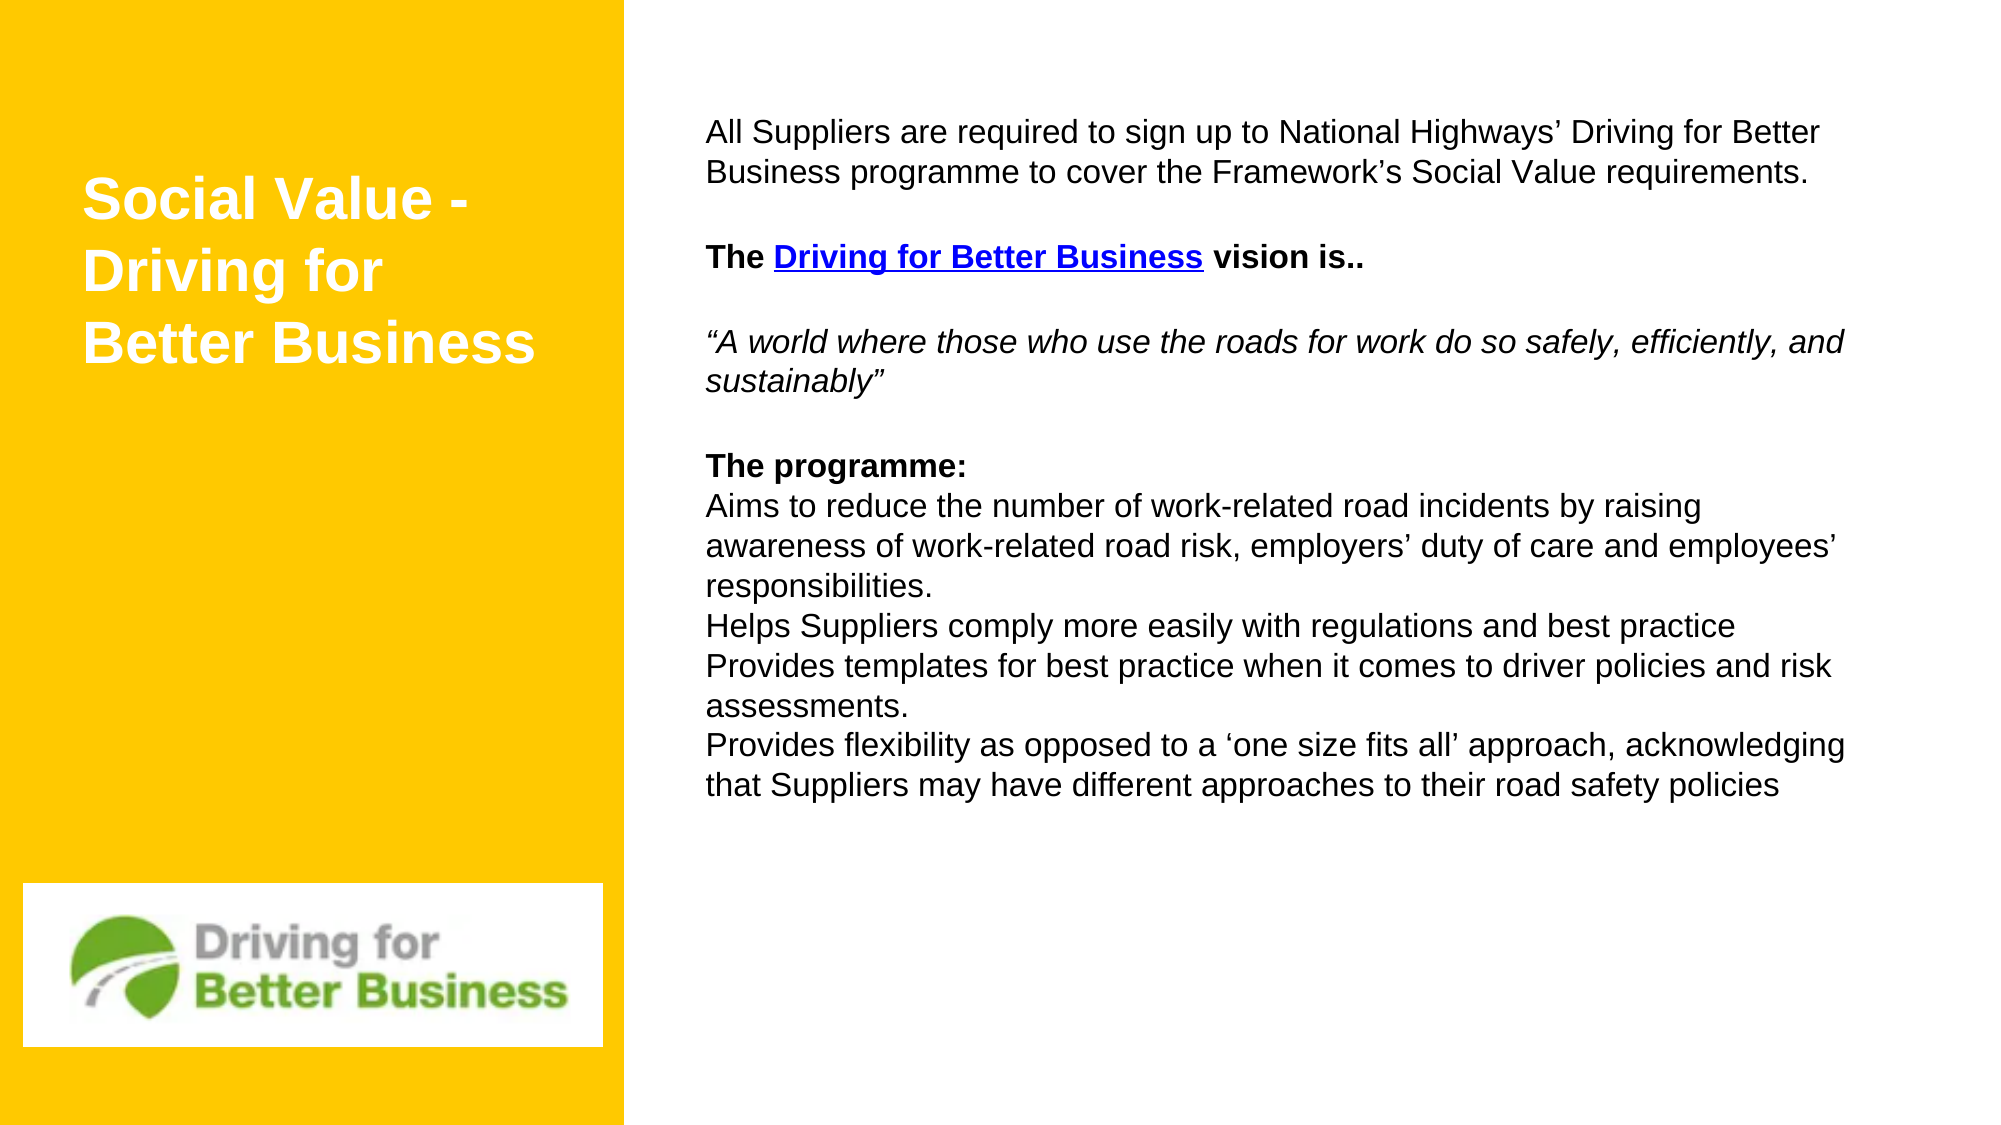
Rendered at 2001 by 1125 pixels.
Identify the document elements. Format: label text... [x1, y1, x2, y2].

text_box All Suppliers are required to sign up to National Highways’ Driving for Better Business programme to cover the Framework’s Social Value requirements. The Driving for Better Business vision is.. “A world where those who use the roads for work do so safely, efficiently, and sustainably” The programme: Aims to reduce the number of work-related road incidents by raising awareness of work-related road risk, employers’ duty of care and employees’ responsibilities. Helps Suppliers comply more easily with regulations and best practice Provides templates for best practice when it comes to driver policies and risk assessments. Provides flexibility as opposed to a ‘one size fits all’ approach, acknowledging that Suppliers may have different approaches to their road safety policies [685, 90, 1876, 1017]
text_box Social Value - Driving for Better Business [62, 139, 564, 407]
picture [23, 883, 603, 1047]
